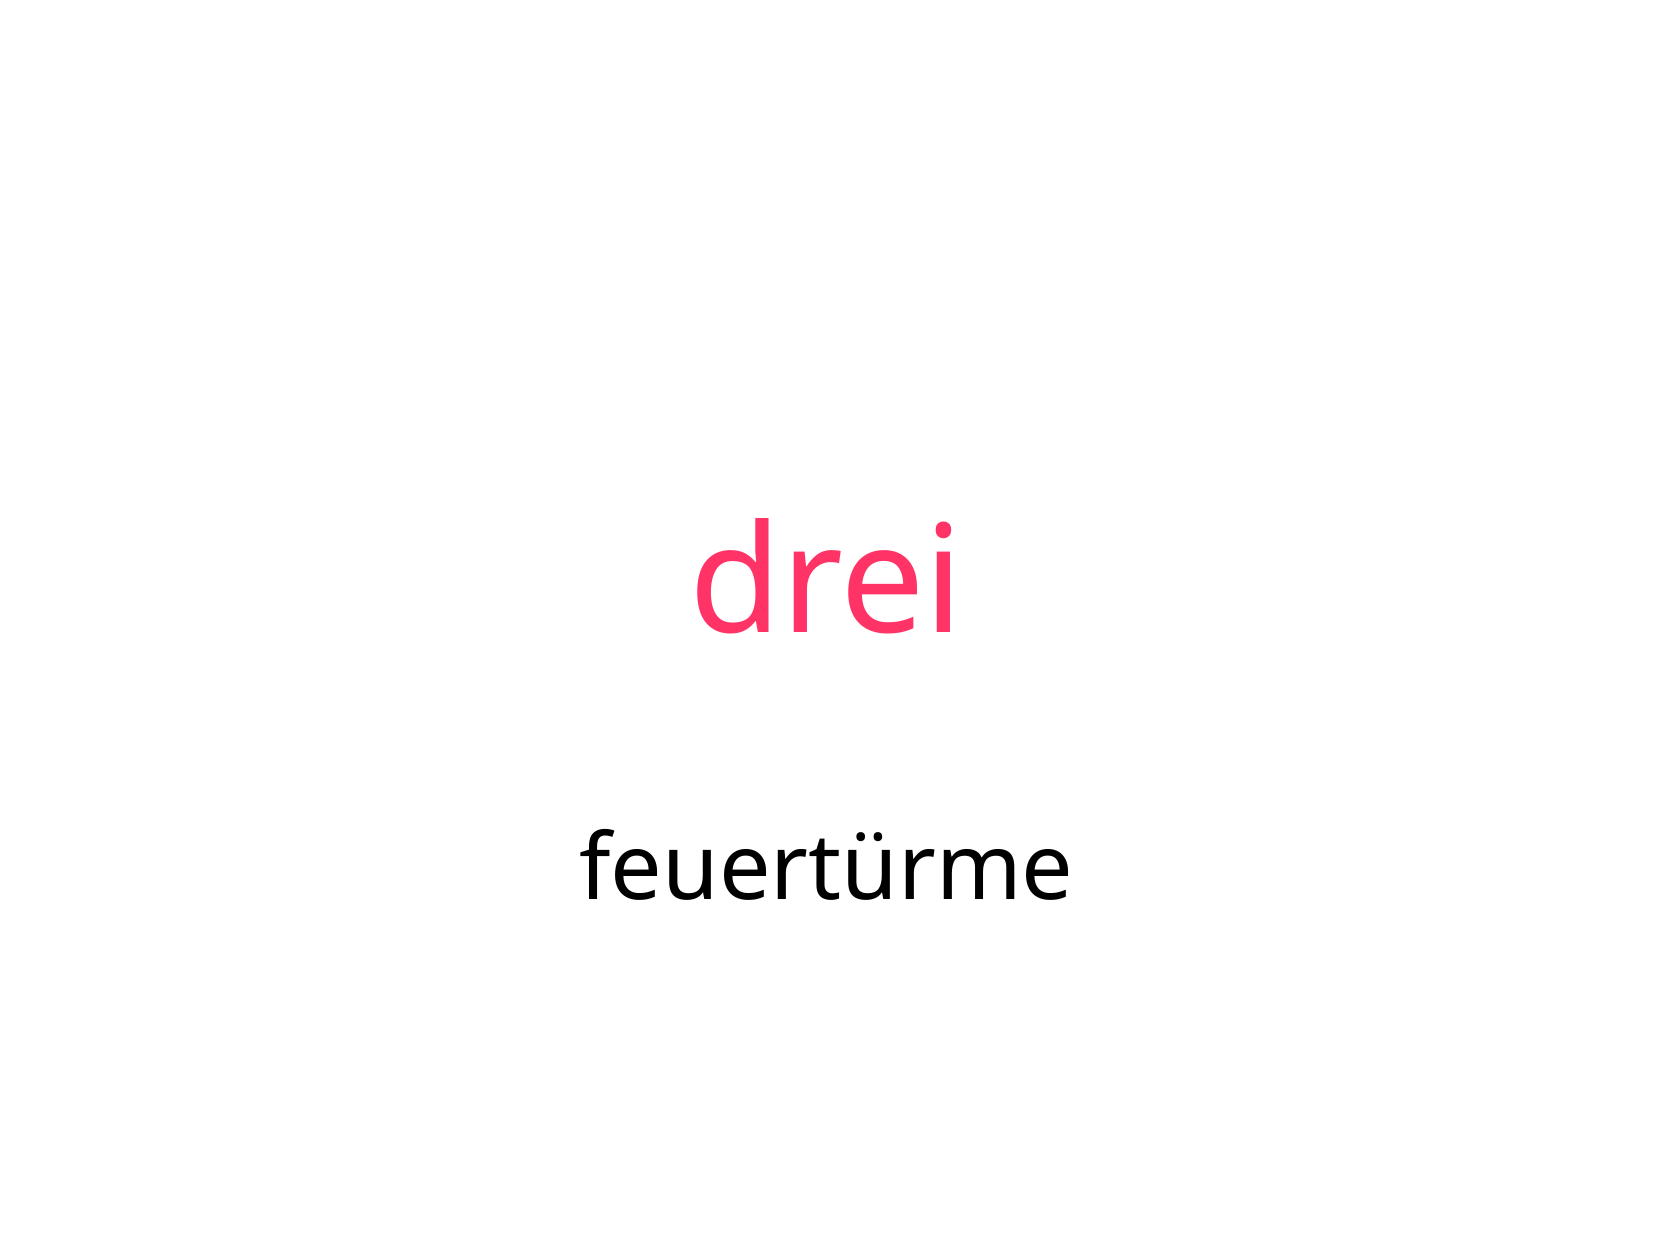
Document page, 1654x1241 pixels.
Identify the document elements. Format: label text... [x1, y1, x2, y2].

subtitle drei feuertürme [82, 290, 1571, 1109]
